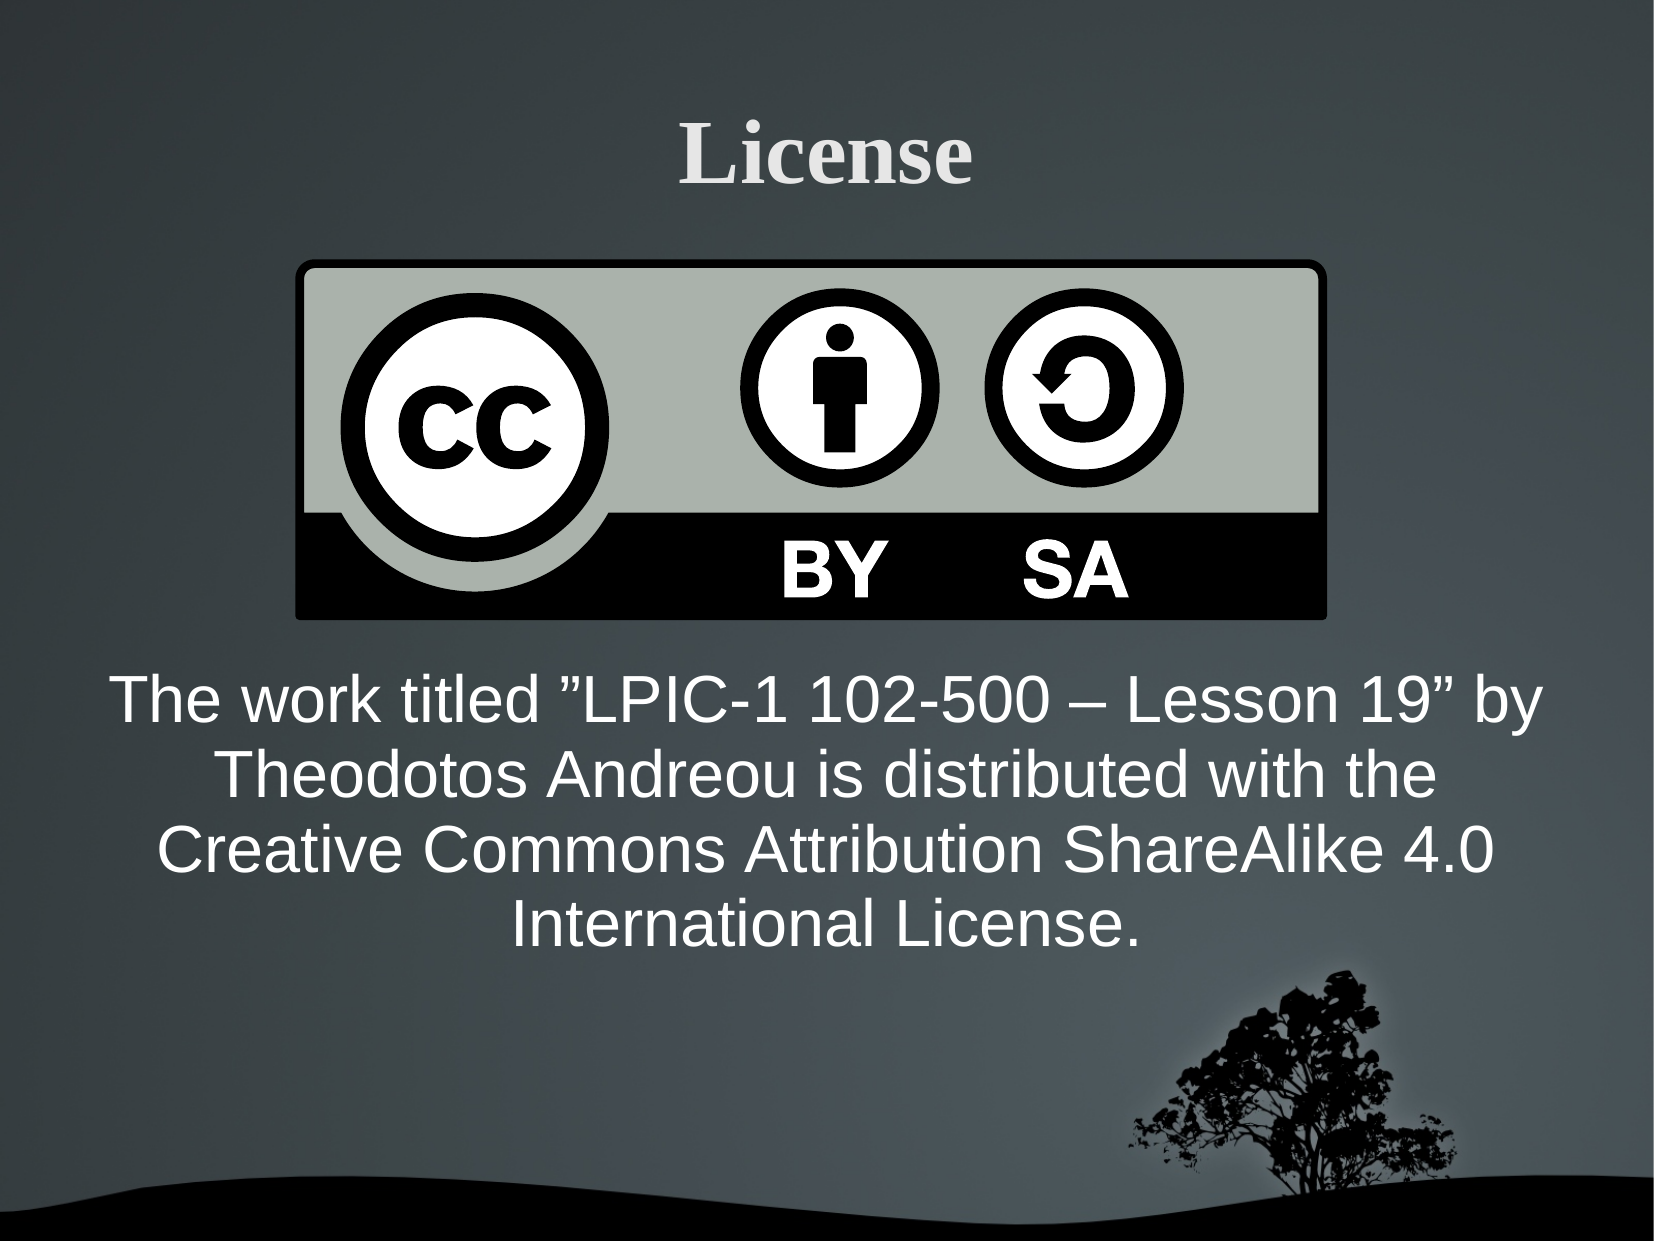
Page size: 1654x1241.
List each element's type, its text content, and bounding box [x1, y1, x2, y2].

title License [82, 49, 1571, 257]
subtitle The work titled ”LPIC-1 102-500 – Lesson 19” by Theodotos Andreou is distributed with the Creative Commons Attribution ShareAlike 4.0 International License. [82, 290, 1571, 1109]
picture [0, 0, 1654, 1241]
